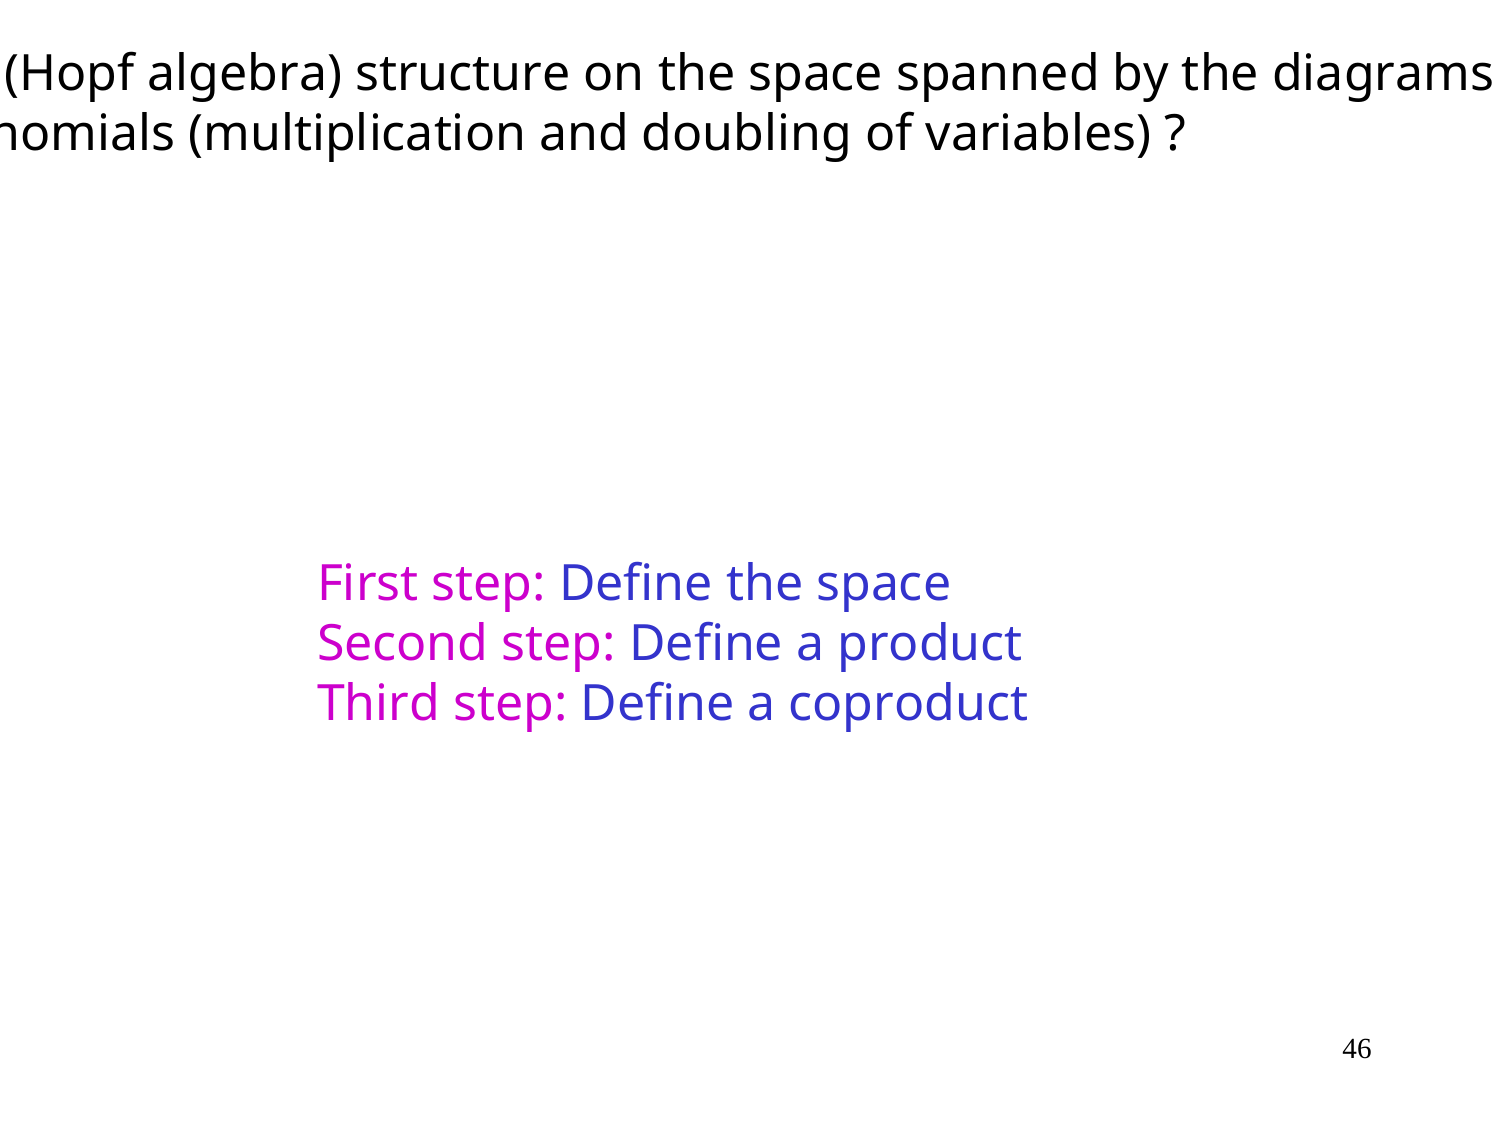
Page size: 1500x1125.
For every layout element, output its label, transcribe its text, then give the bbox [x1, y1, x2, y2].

text_box First step: Define the space Second step: Define a product Third step: Define a coproduct [302, 542, 1133, 739]
text_box Question Can we define a (Hopf algebra) structure on the space spanned by the diagrams which represents the operations on the monomials (multiplication and doubling of variables) ? Answer : Yes [0, 32, 1500, 289]
